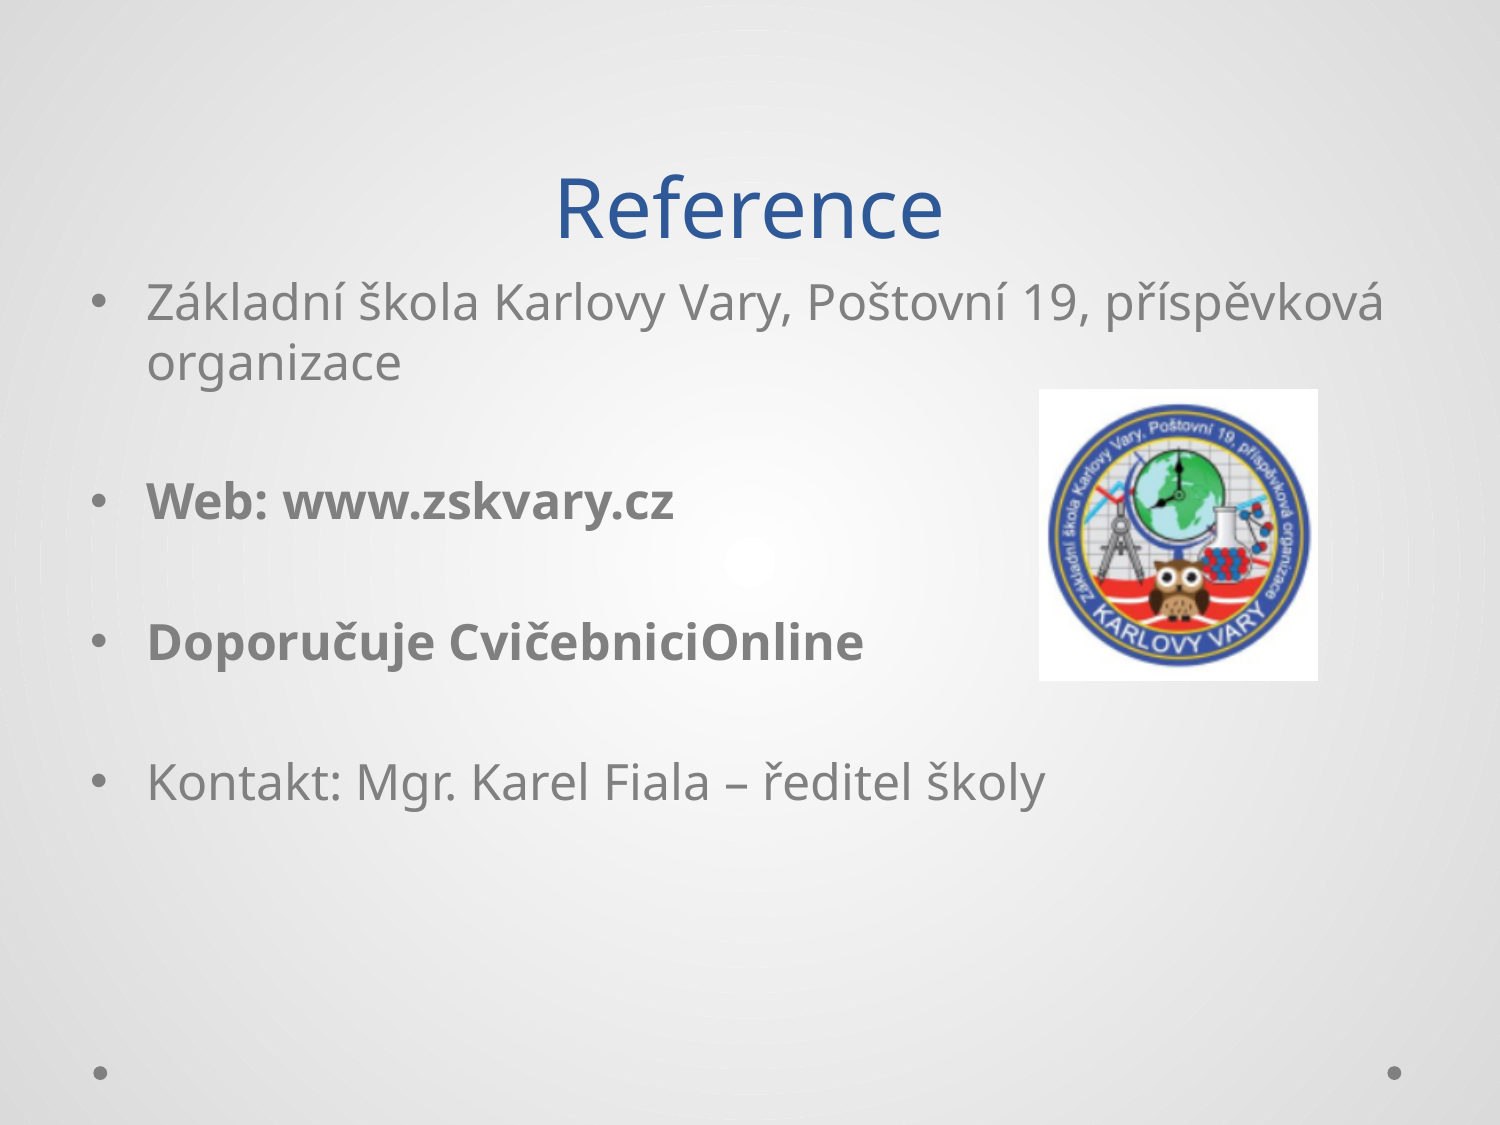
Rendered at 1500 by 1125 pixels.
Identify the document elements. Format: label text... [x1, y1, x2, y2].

picture [1039, 389, 1318, 681]
list Základní škola Karlovy Vary, Poštovní 19, příspěvková organizace Web: www.zskvary.cz Doporučuje CvičebniciOnline Kontakt: Mgr. Karel Fiala – ředitel školy [75, 262, 1425, 1005]
title Reference [75, 0, 1425, 262]
